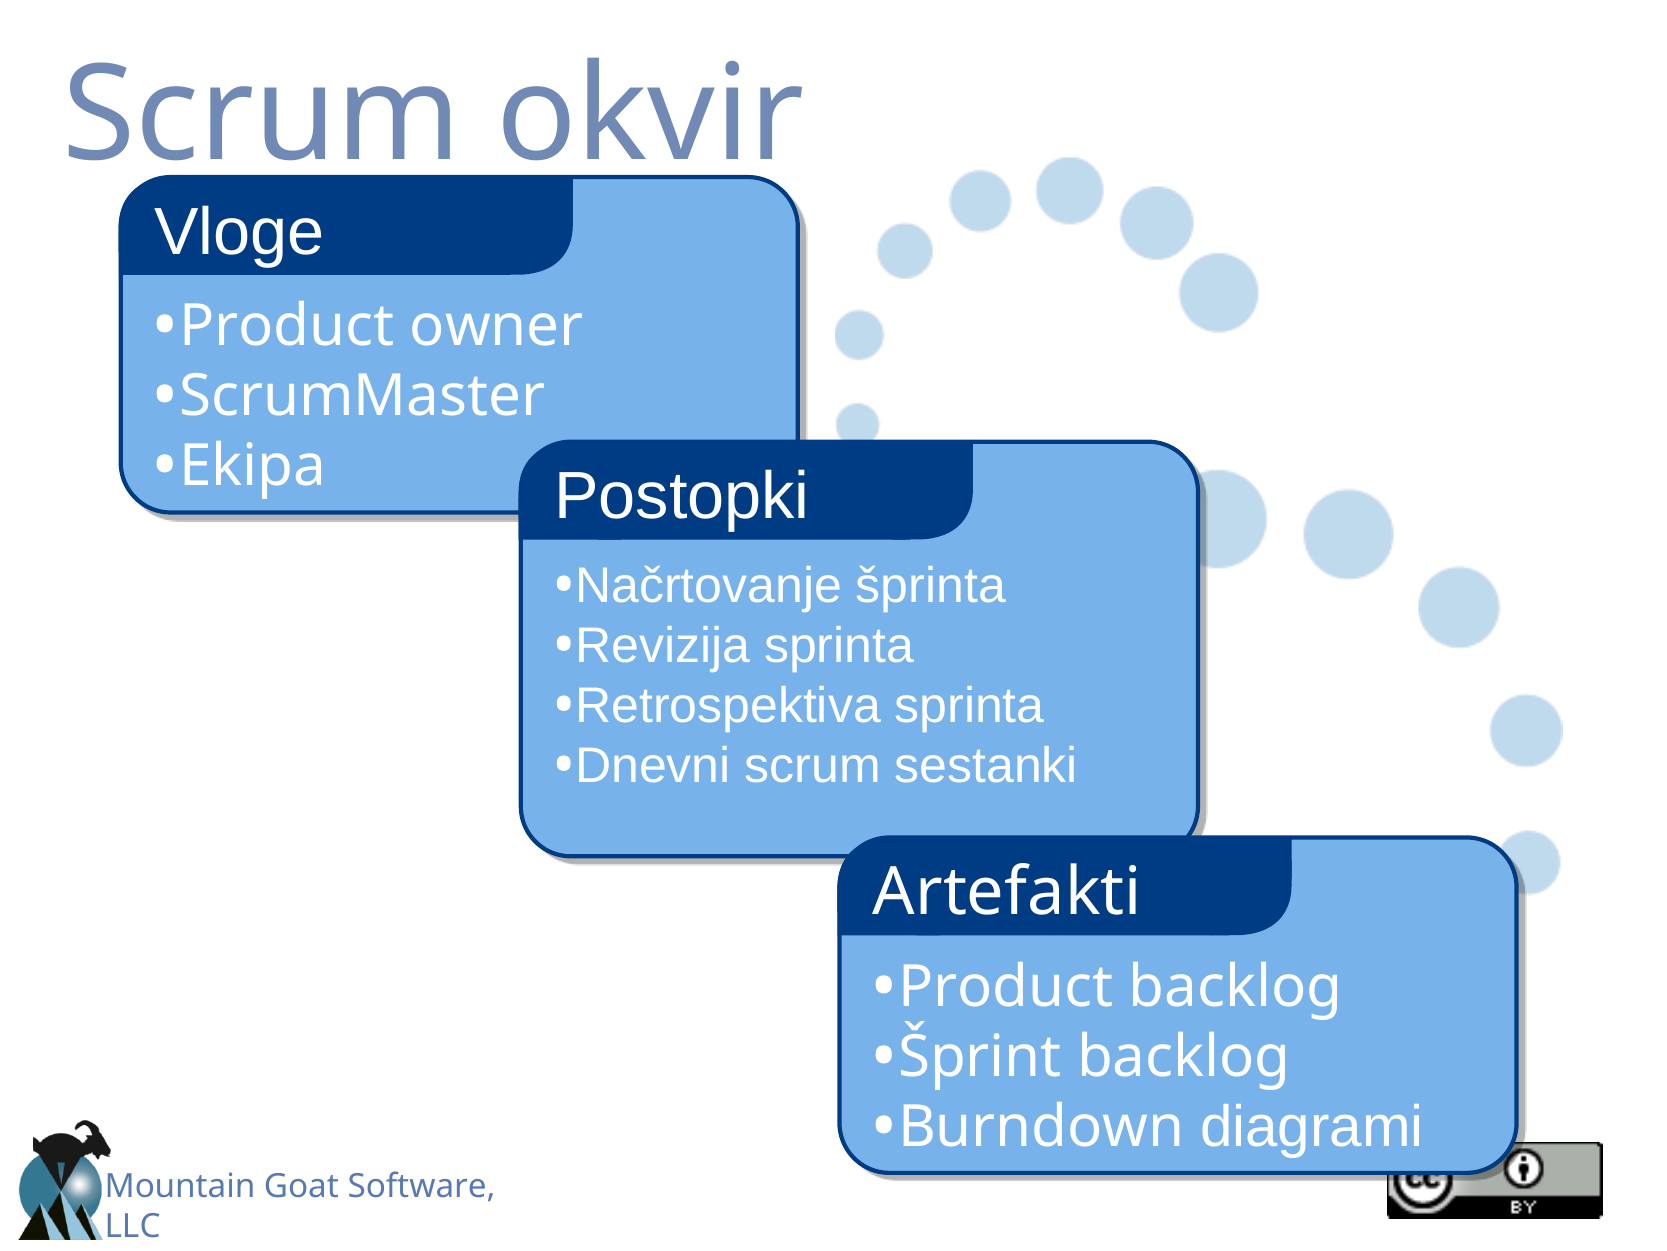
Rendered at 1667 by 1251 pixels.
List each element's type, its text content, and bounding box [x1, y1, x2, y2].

text_box [118, 177, 1517, 1173]
text_box Vloge [145, 179, 494, 271]
picture [835, 857, 845, 1096]
text_box Product owner ScrumMaster Ekipa [143, 279, 659, 496]
picture [18, 1120, 111, 1240]
text_box Product backlog Šprint backlog Burndown diagrami [862, 939, 1482, 1157]
picture [835, 194, 1563, 1096]
text_box Načrtovanje šprinta Revizija sprinta Retrospektiva sprinta Dnevni scrum sestanki [543, 543, 1148, 828]
text_box Postopki [545, 443, 984, 536]
picture [1387, 1142, 1603, 1219]
title Scrum okvir [56, 18, 1609, 194]
text_box Artefakti [864, 839, 1213, 932]
